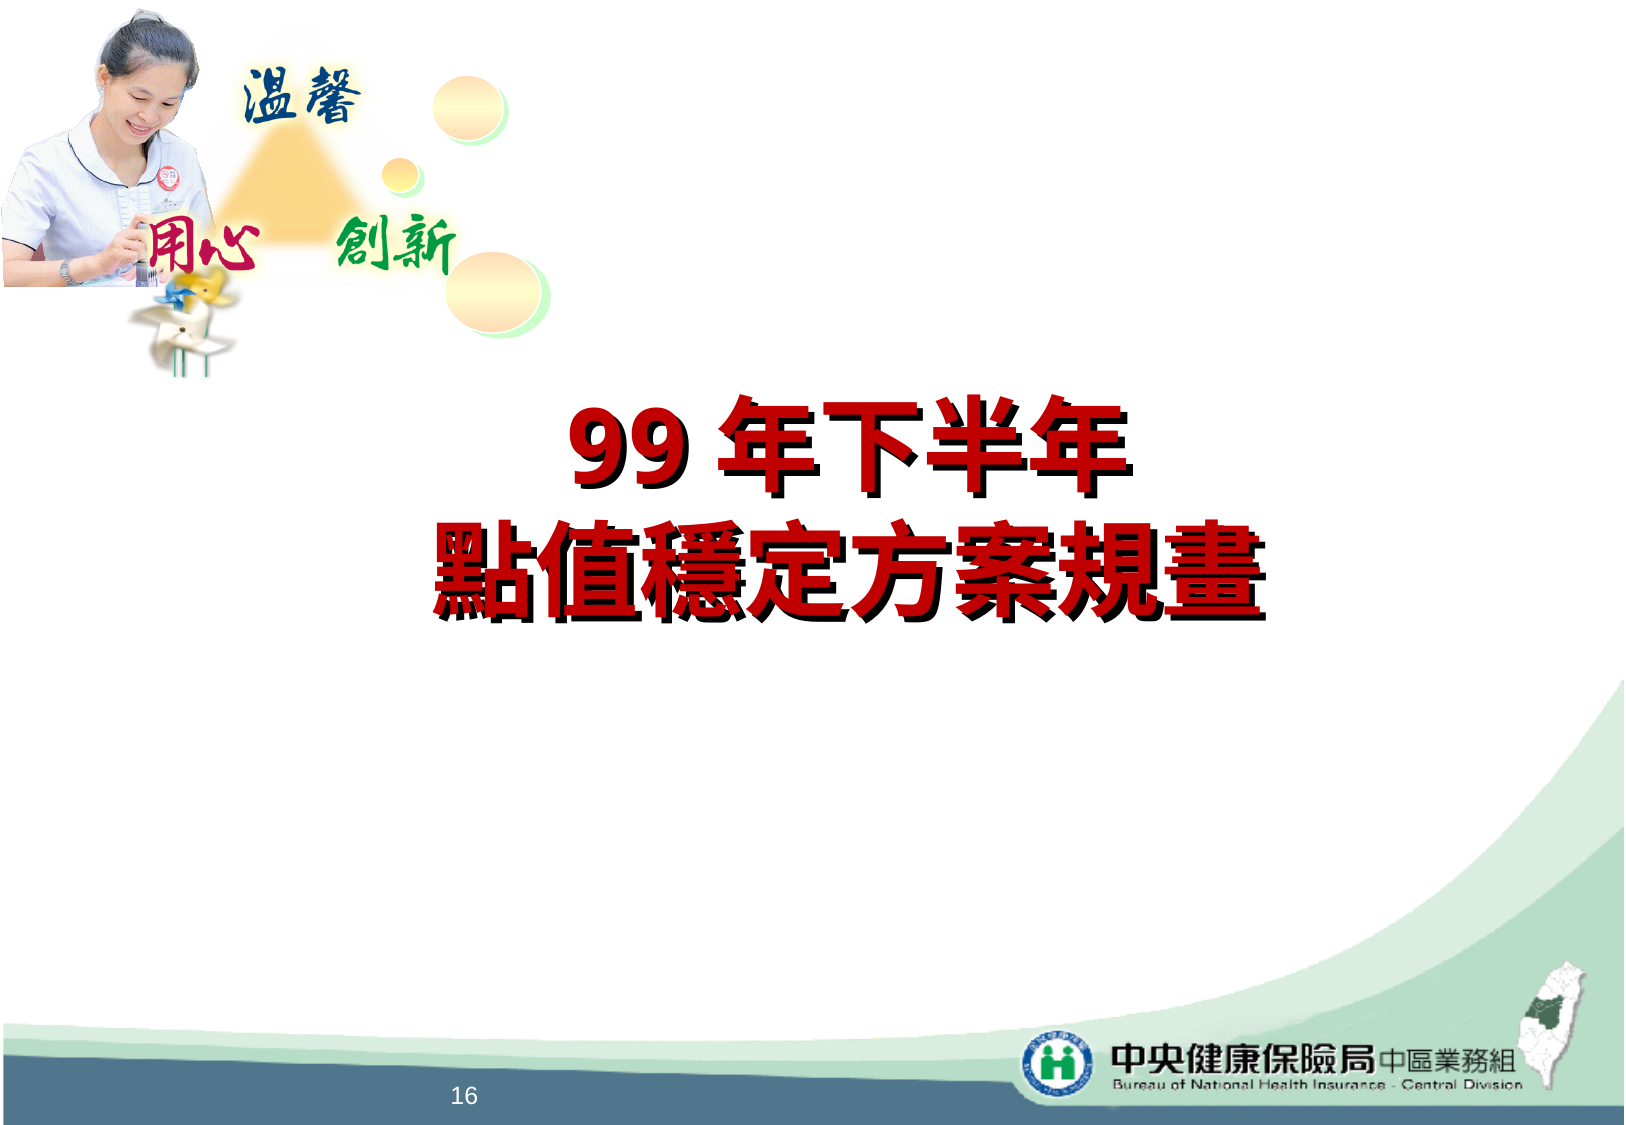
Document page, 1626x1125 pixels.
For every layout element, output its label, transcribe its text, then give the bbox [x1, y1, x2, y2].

text_box [435, 1065, 815, 1125]
title 99年下半年 點值穩定方案規畫 [132, 339, 1563, 668]
